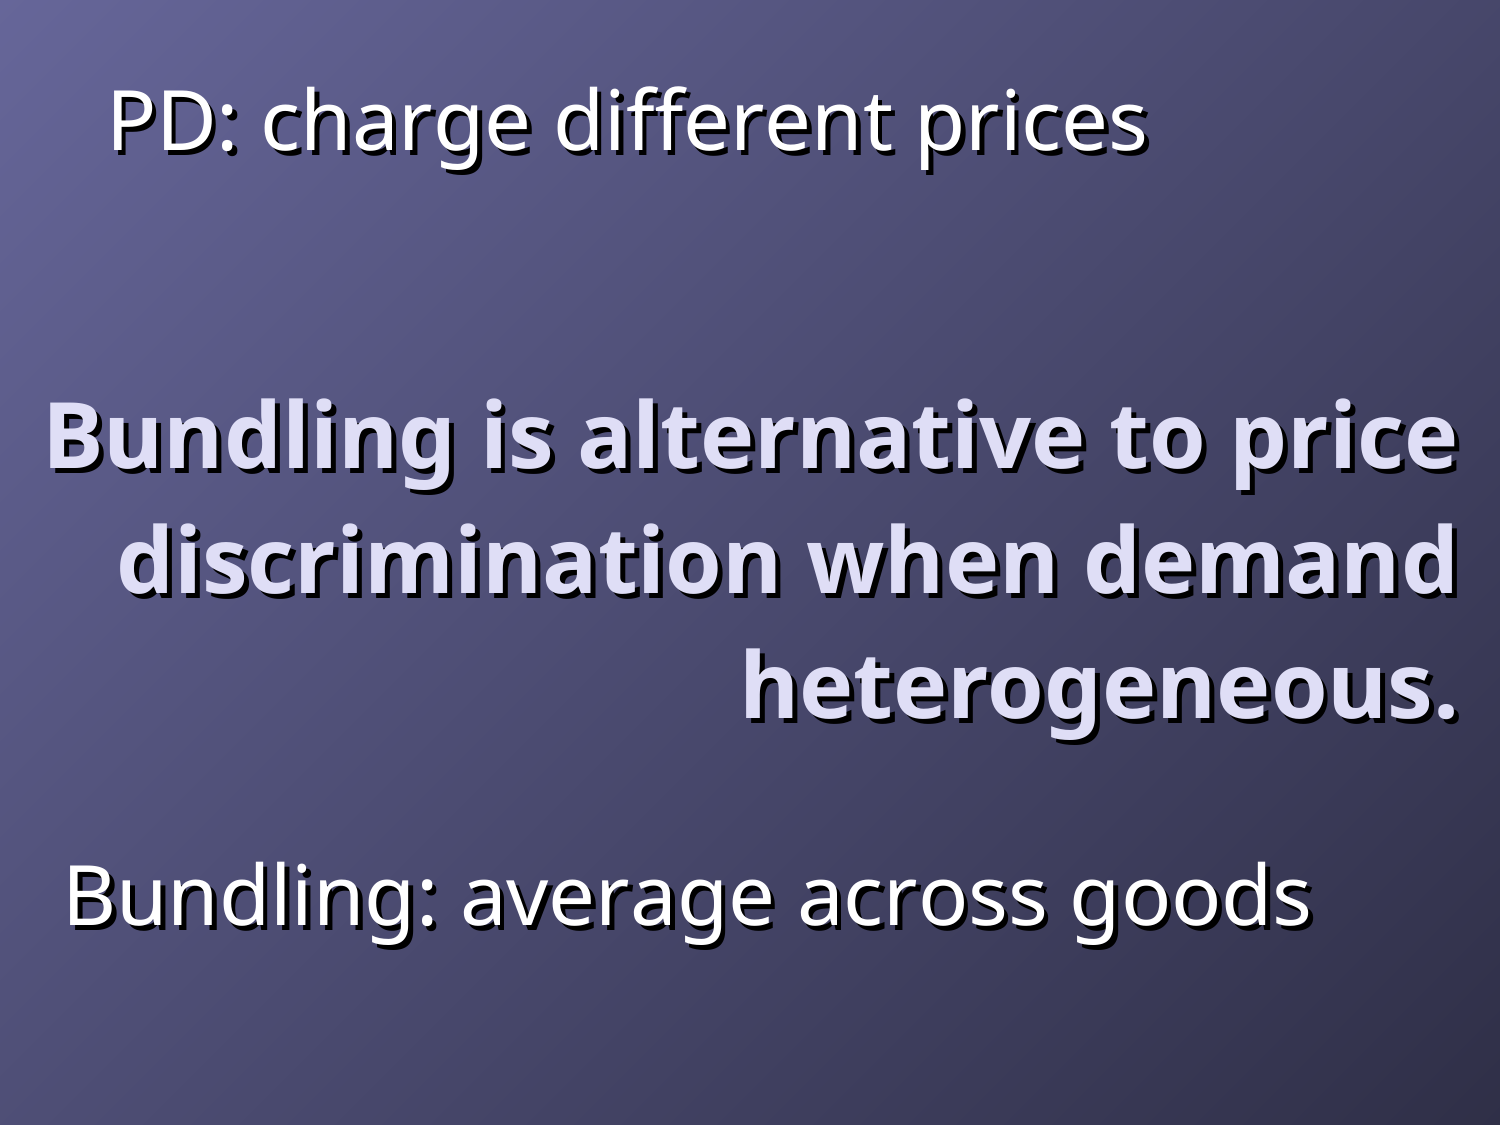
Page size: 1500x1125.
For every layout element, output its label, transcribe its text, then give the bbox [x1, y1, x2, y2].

text_box Bundling: average across goods [47, 834, 1329, 951]
text_box PD: charge different prices [91, 59, 1165, 176]
title Bundling is alternative to price discrimination when demand heterogeneous. [12, 385, 1475, 731]
